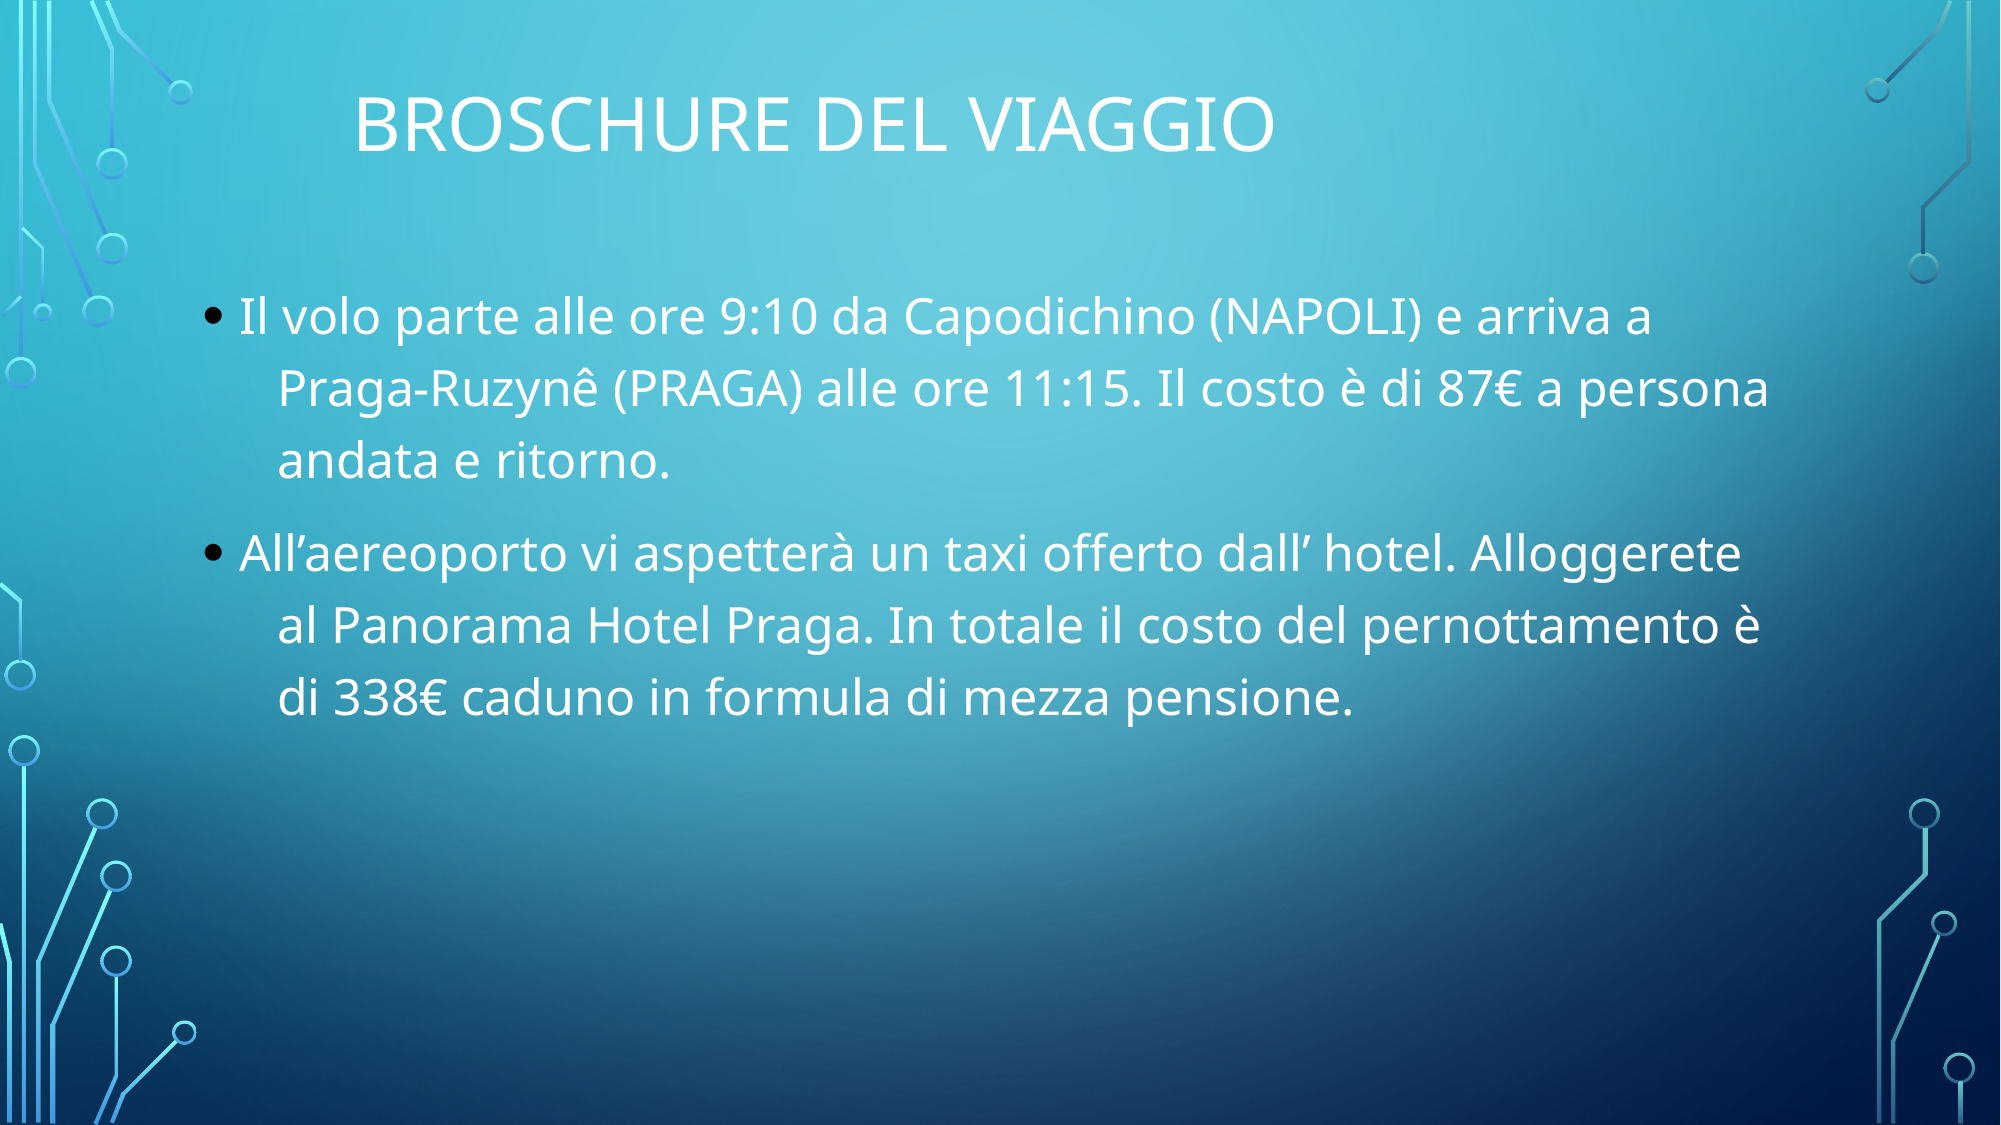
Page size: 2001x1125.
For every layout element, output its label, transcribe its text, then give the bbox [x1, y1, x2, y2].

title Broschure del viaggio [187, 21, 1813, 233]
list Il volo parte alle ore 9:10 da Capodichino (NAPOLI) e arriva a Praga-Ruzynê (PRAGA) alle ore 11:15. Il costo è di 87€ a persona andata e ritorno. All’aereoporto vi aspetterà un taxi offerto dall’ hotel. Alloggerete al Panorama Hotel Praga. In totale il costo del pernottamento è di 338€ caduno in formula di mezza pensione. [187, 265, 1813, 951]
